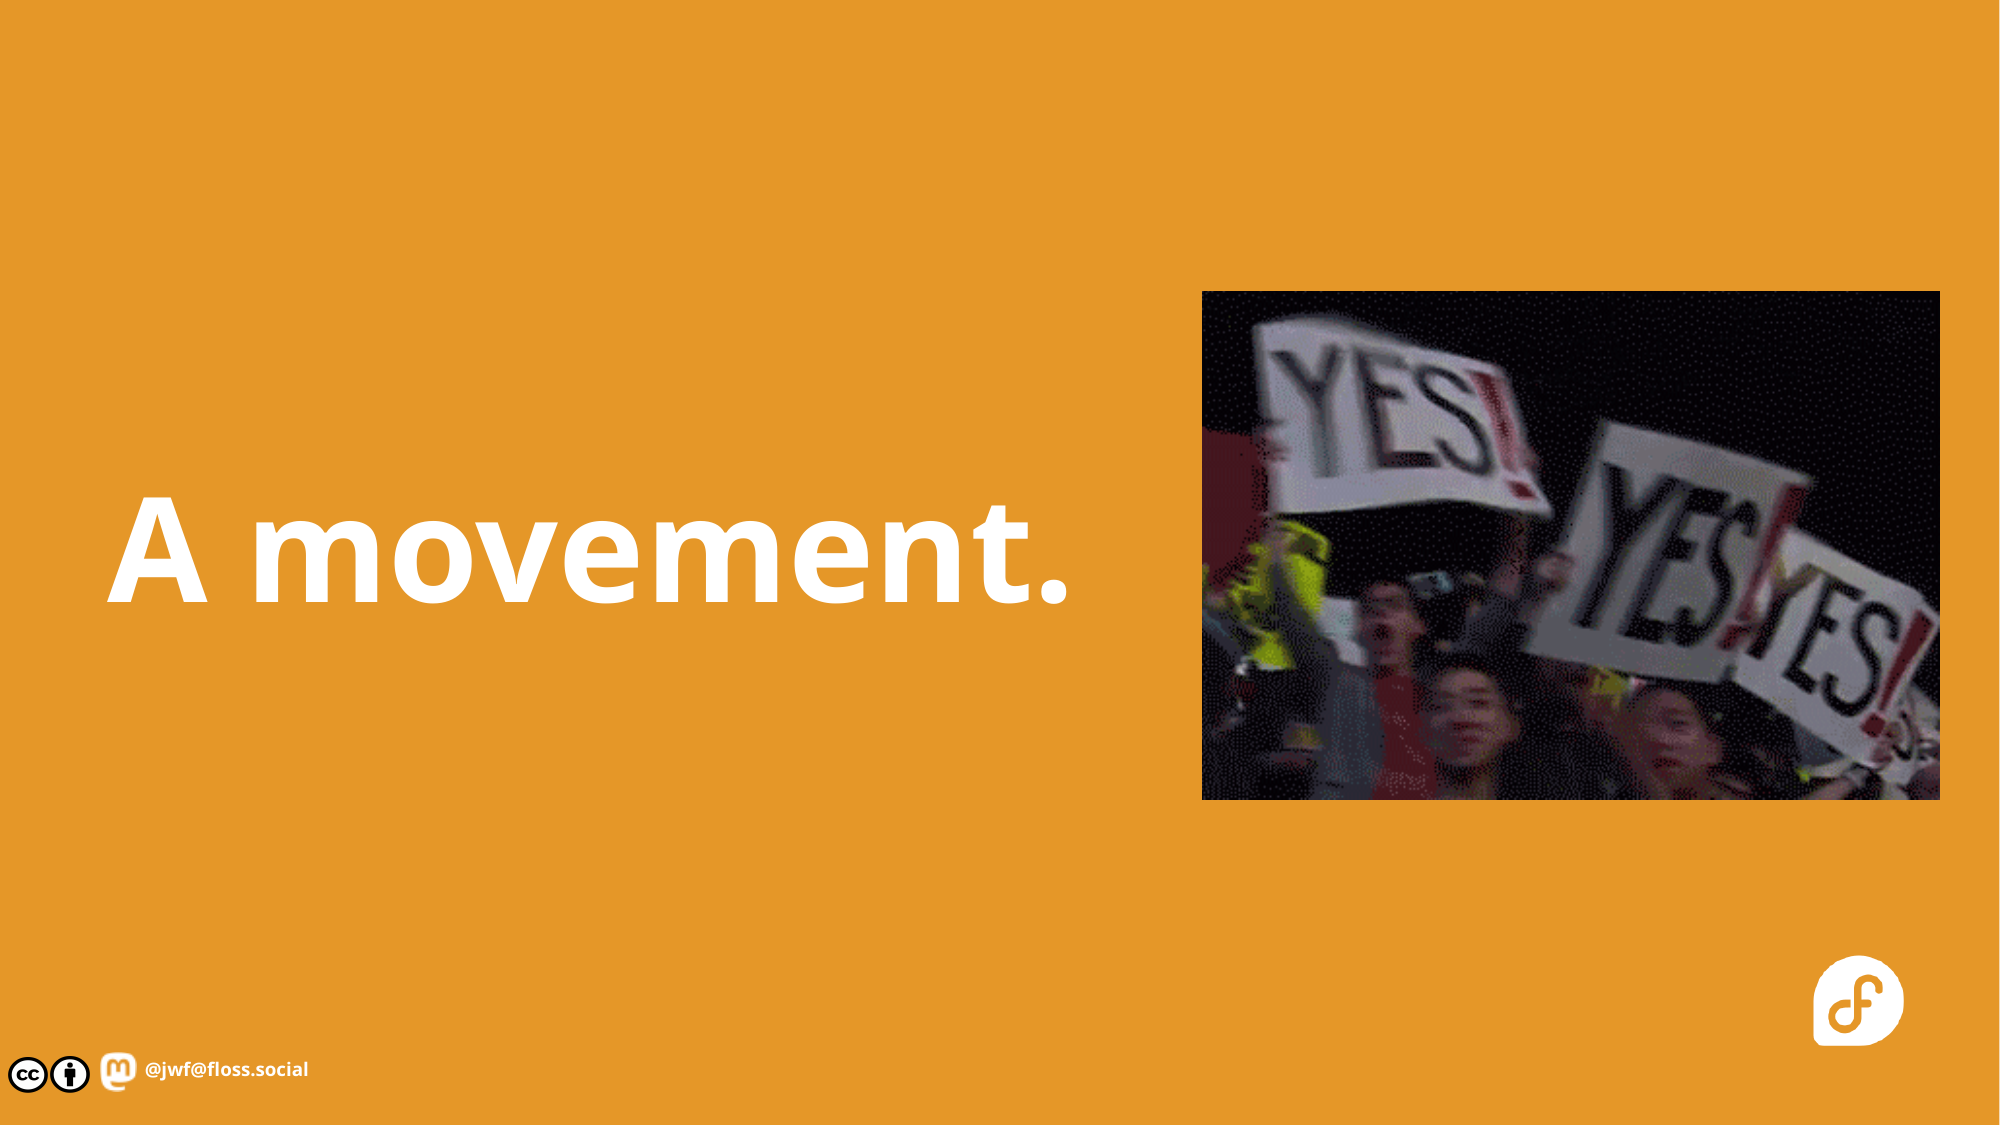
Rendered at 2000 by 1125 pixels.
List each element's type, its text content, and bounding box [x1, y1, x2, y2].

picture [1813, 955, 1904, 1046]
title A movement. [107, 98, 1500, 994]
picture [50, 1056, 90, 1093]
picture [100, 1052, 137, 1092]
picture [8, 1057, 48, 1093]
list @jwf@floss.social [135, 1047, 319, 1084]
picture [1202, 291, 1940, 800]
